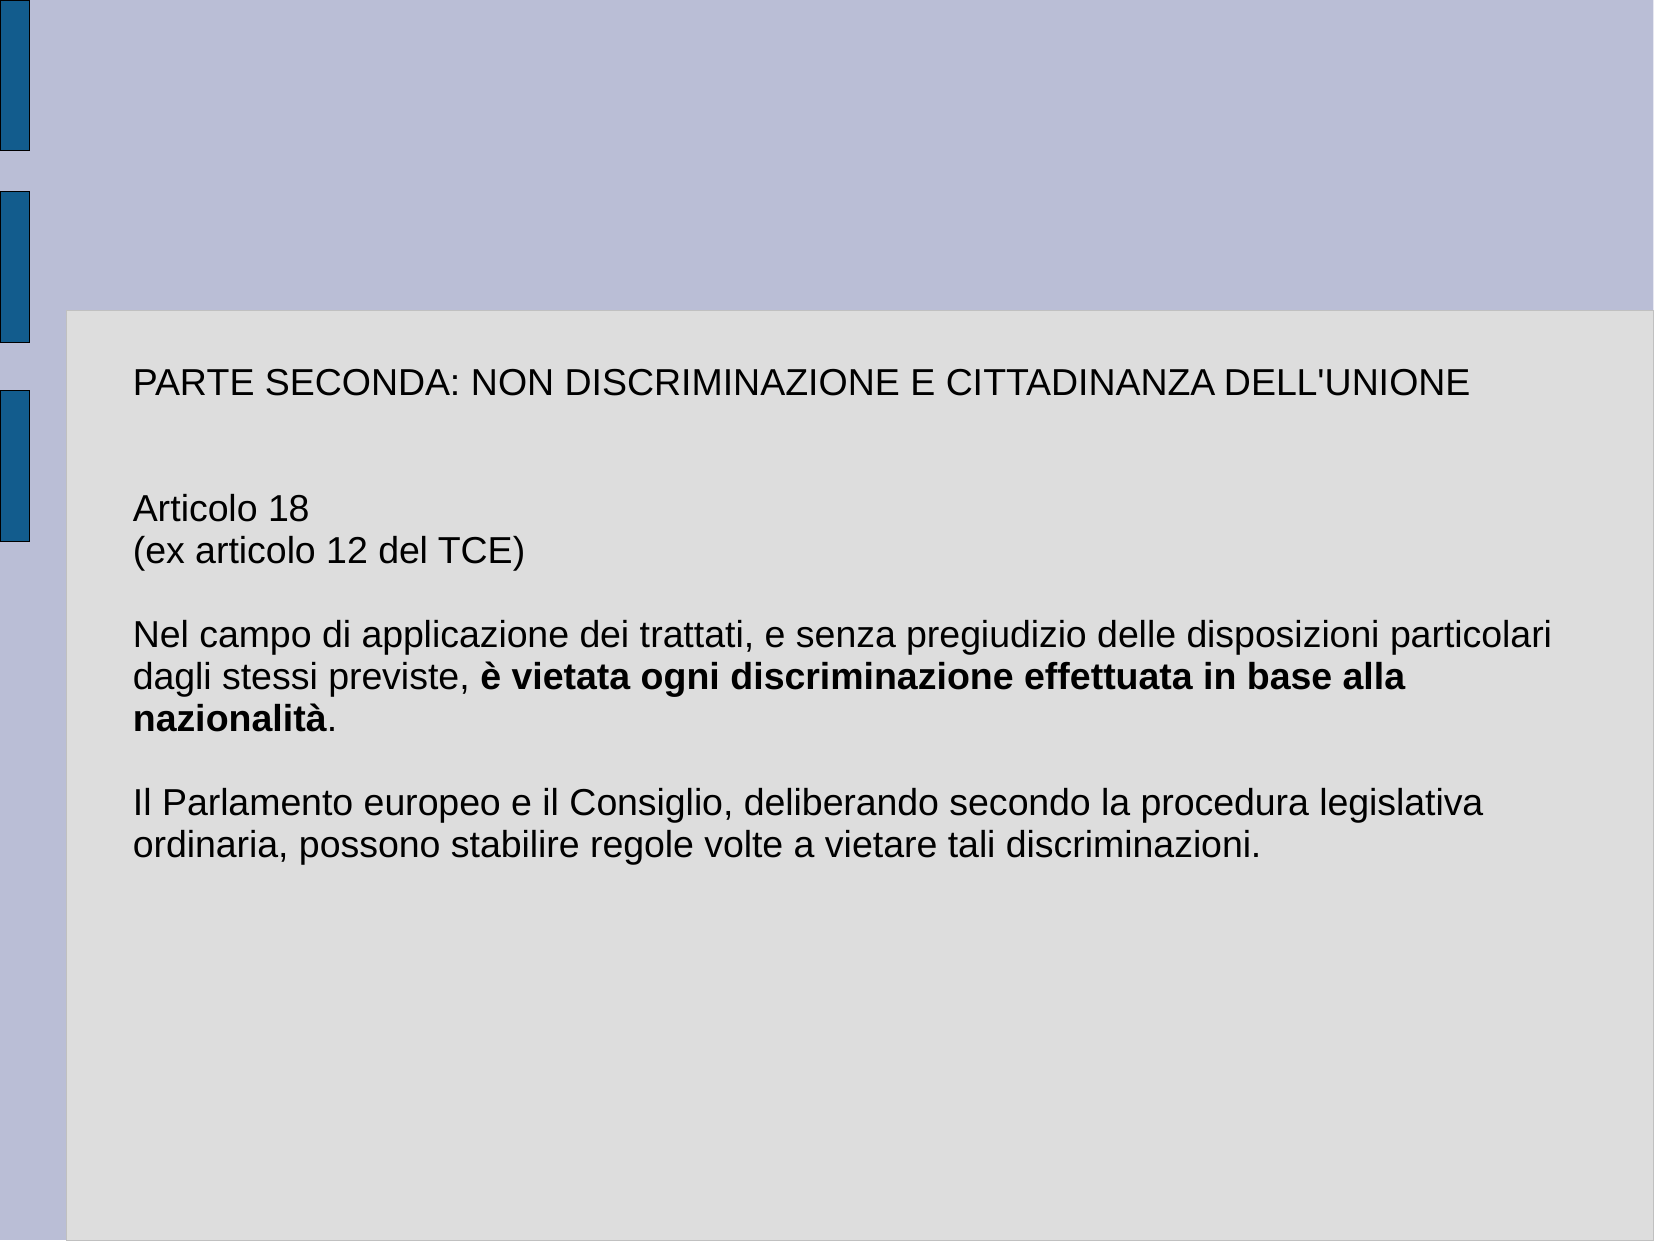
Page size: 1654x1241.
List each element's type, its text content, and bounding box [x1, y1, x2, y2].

text_box PARTE SECONDA: NON DISCRIMINAZIONE E CITTADINANZA DELL'UNIONE Articolo 18 (ex articolo 12 del TCE) Nel campo di applicazione dei trattati, e senza pregiudizio delle disposizioni particolari dagli stessi previste, è vietata ogni discriminazione effettuata in base alla nazionalità. Il Parlamento europeo e il Consiglio, deliberando secondo la procedura legislativa ordinaria, possono stabilire regole volte a vietare tali discriminazioni. [118, 354, 1595, 877]
